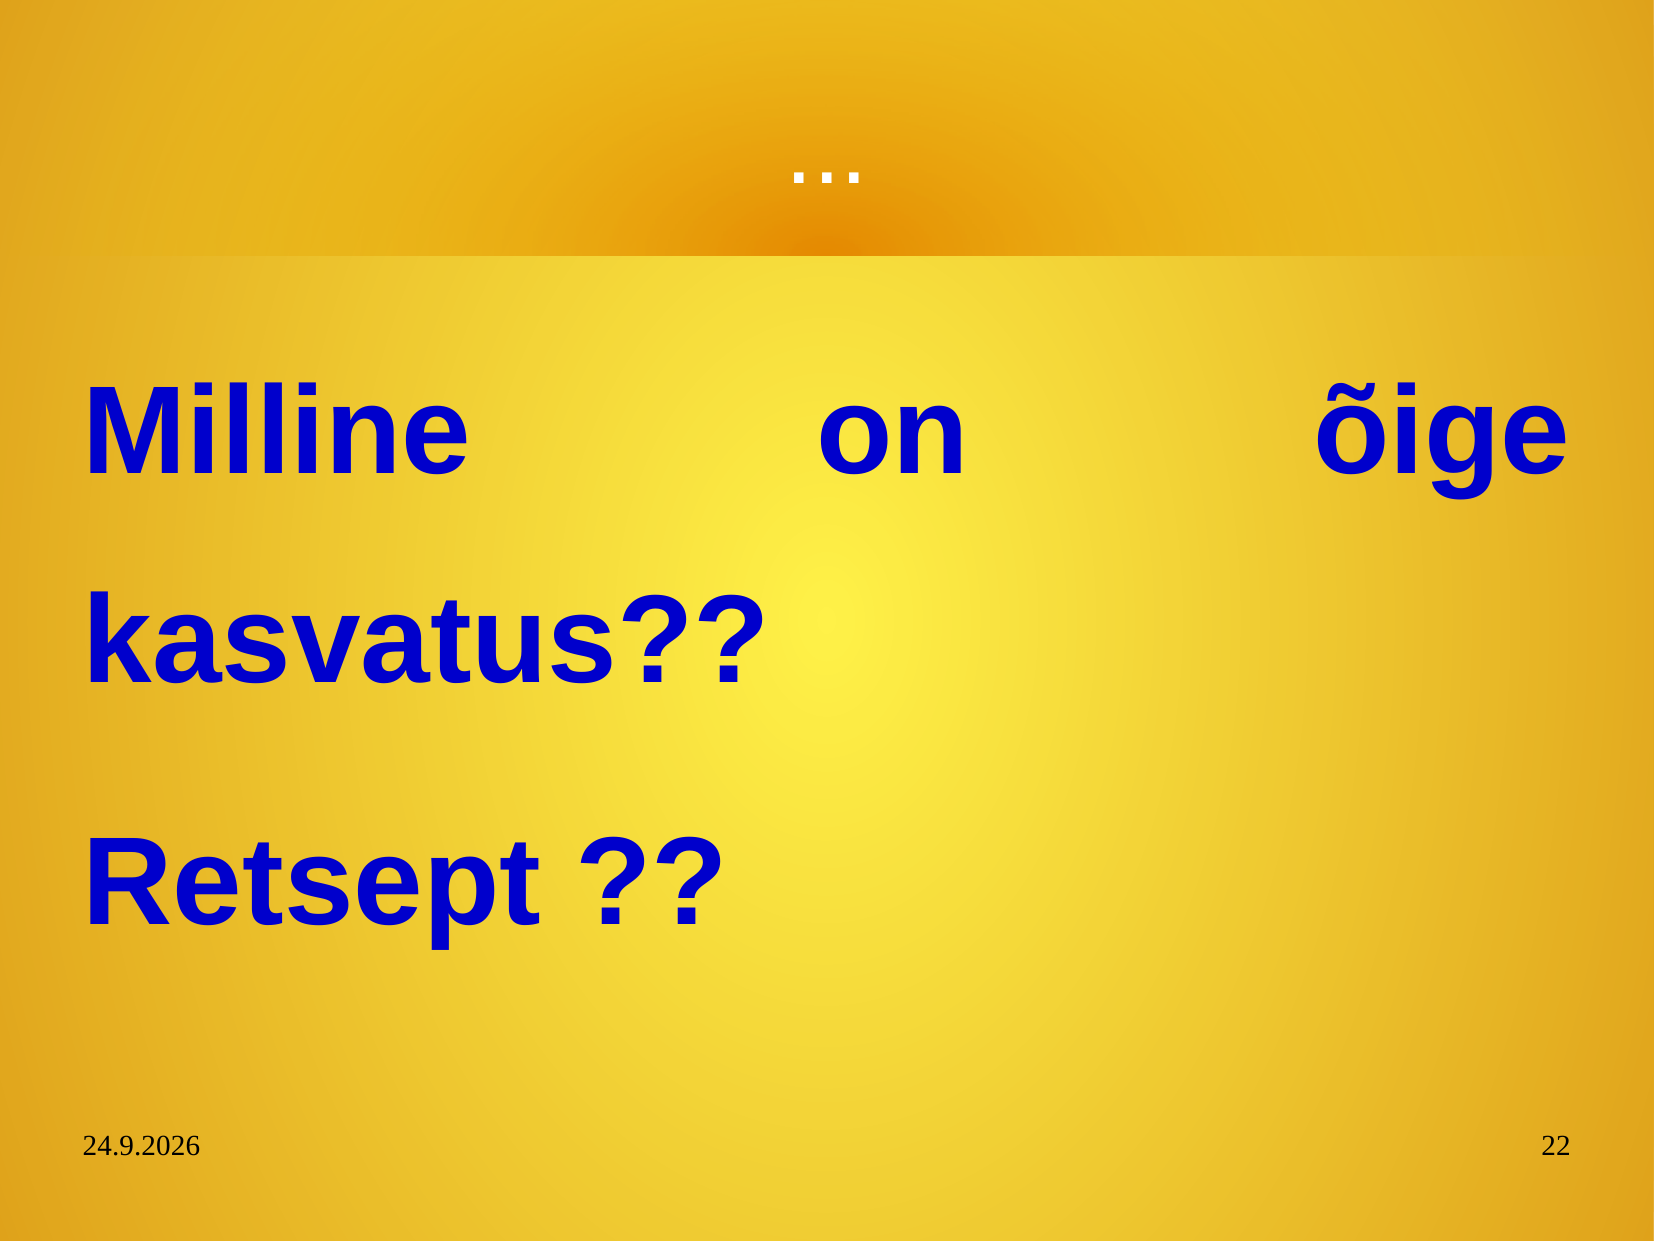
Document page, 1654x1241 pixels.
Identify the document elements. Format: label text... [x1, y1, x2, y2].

title ... [82, 47, 1571, 252]
list Milline on õige kasvatus?? Retsept ?? [82, 290, 1571, 1010]
